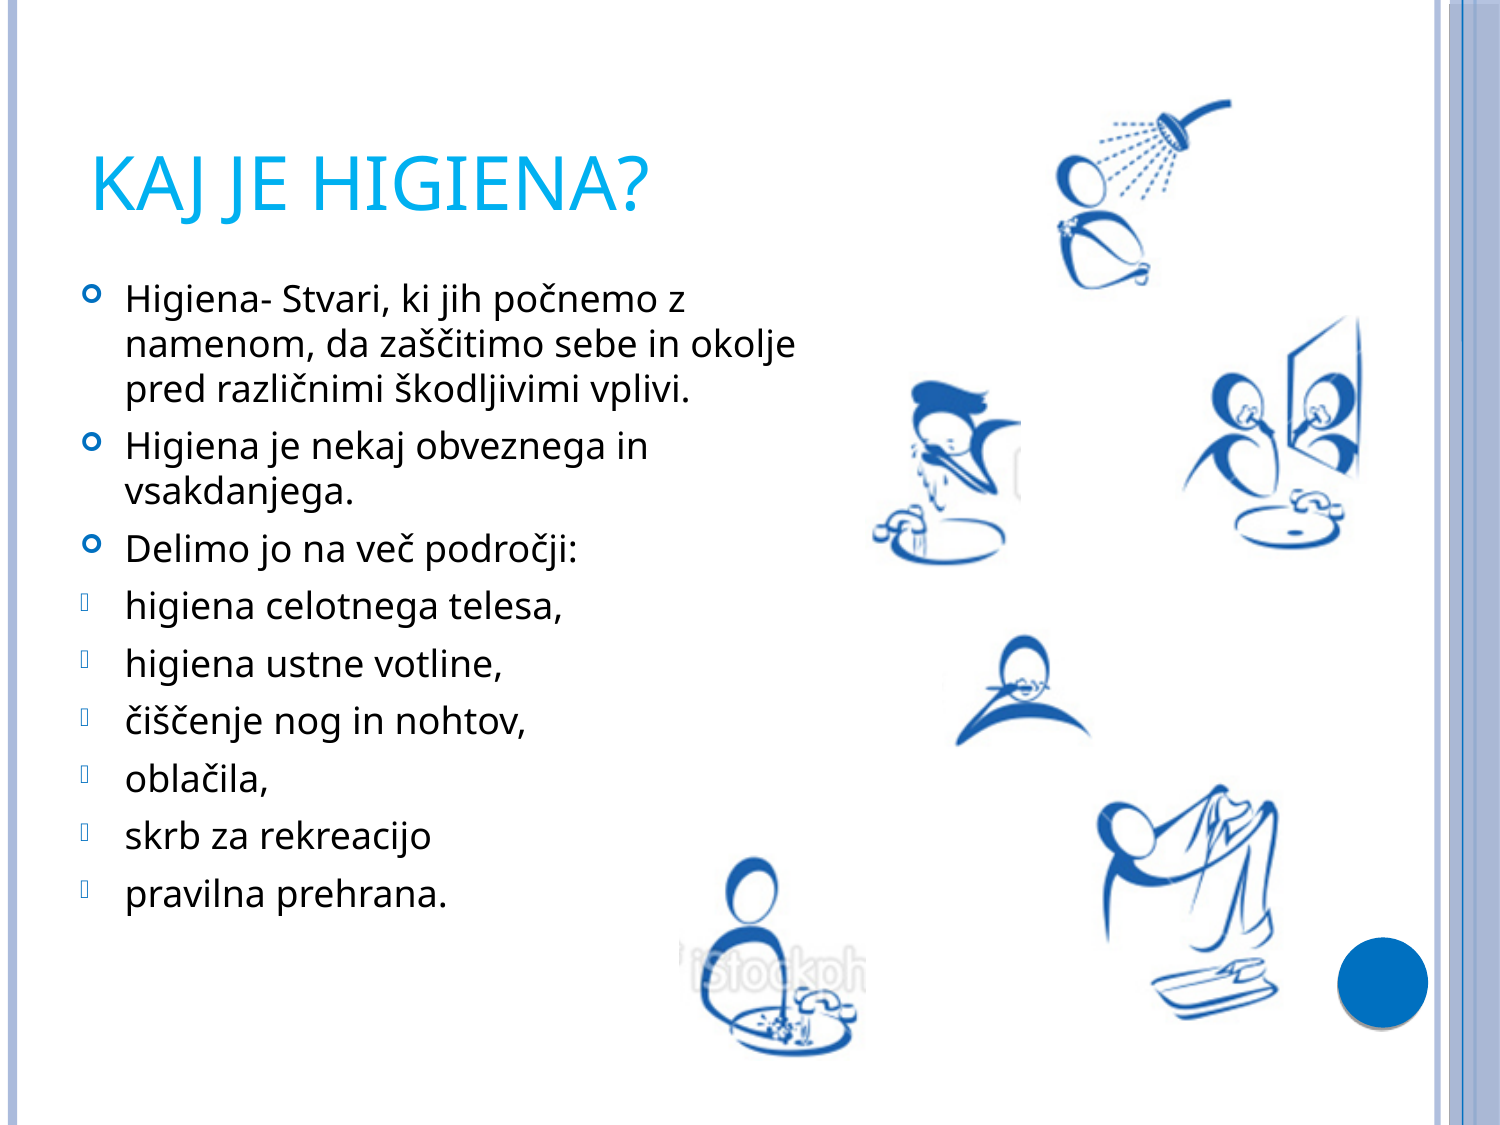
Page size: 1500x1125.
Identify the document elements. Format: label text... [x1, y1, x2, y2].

picture [942, 621, 1301, 1033]
picture [865, 371, 1021, 578]
picture [679, 847, 866, 1061]
title Kaj je higiena? [75, 45, 1300, 233]
list Higiena- Stvari, ki jih počnemo z namenom, da zaščitimo sebe in okolje pred različnimi škodljivimi vplivi. Higiena je nekaj obveznega in vsakdanjega. Delimo jo na več področji: higiena celotnega telesa, higiena ustne votline, čiščenje nog in nohtov, oblačila, skrb za rekreacijo pravilna prehrana. [64, 267, 892, 1067]
picture [1045, 84, 1401, 563]
